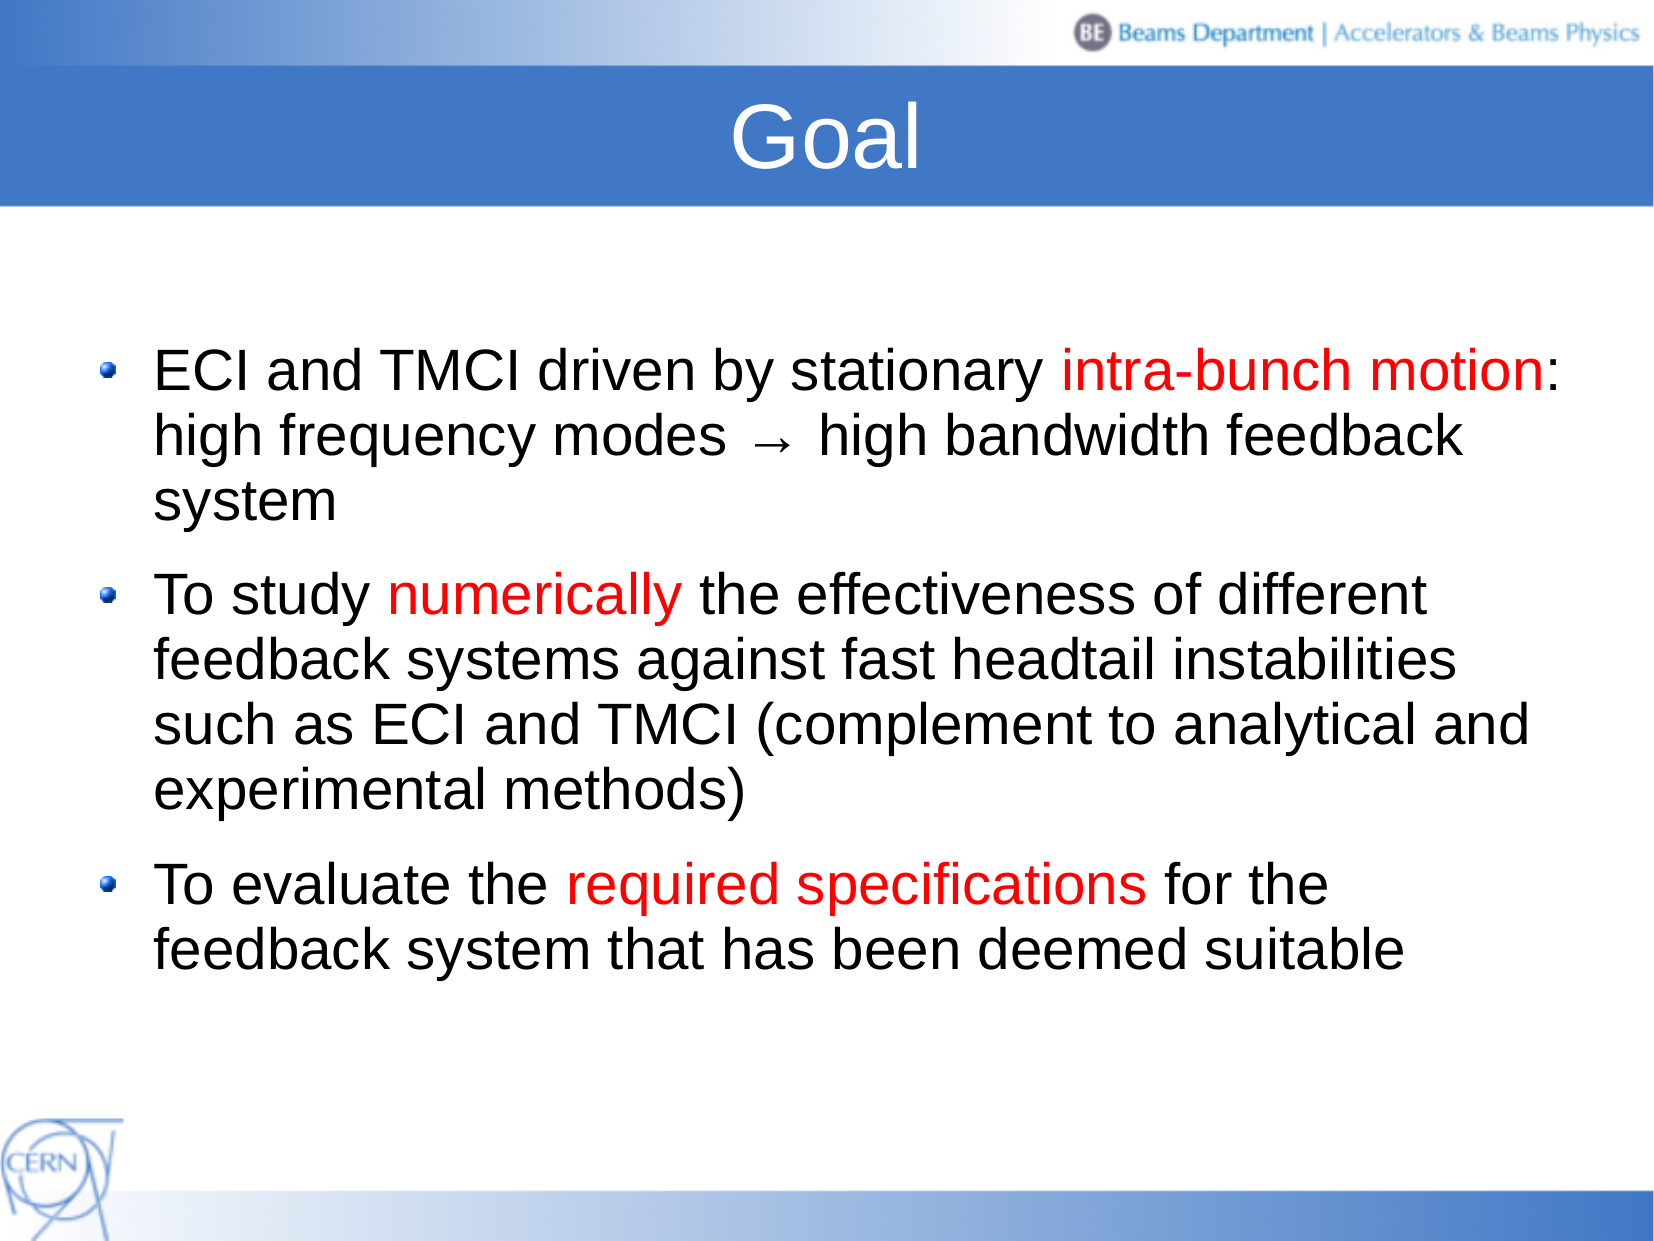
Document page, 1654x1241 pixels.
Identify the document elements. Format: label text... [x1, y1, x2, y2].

picture [0, 0, 1654, 1241]
list ECI and TMCI driven by stationary intra-bunch motion: high frequency modes → high bandwidth feedback system To study numerically the effectiveness of different feedback systems against fast headtail instabilities such as ECI and TMCI (complement to analytical and experimental methods) To evaluate the required specifications for the feedback system that has been deemed suitable [82, 337, 1571, 1082]
title Goal [82, 49, 1571, 226]
